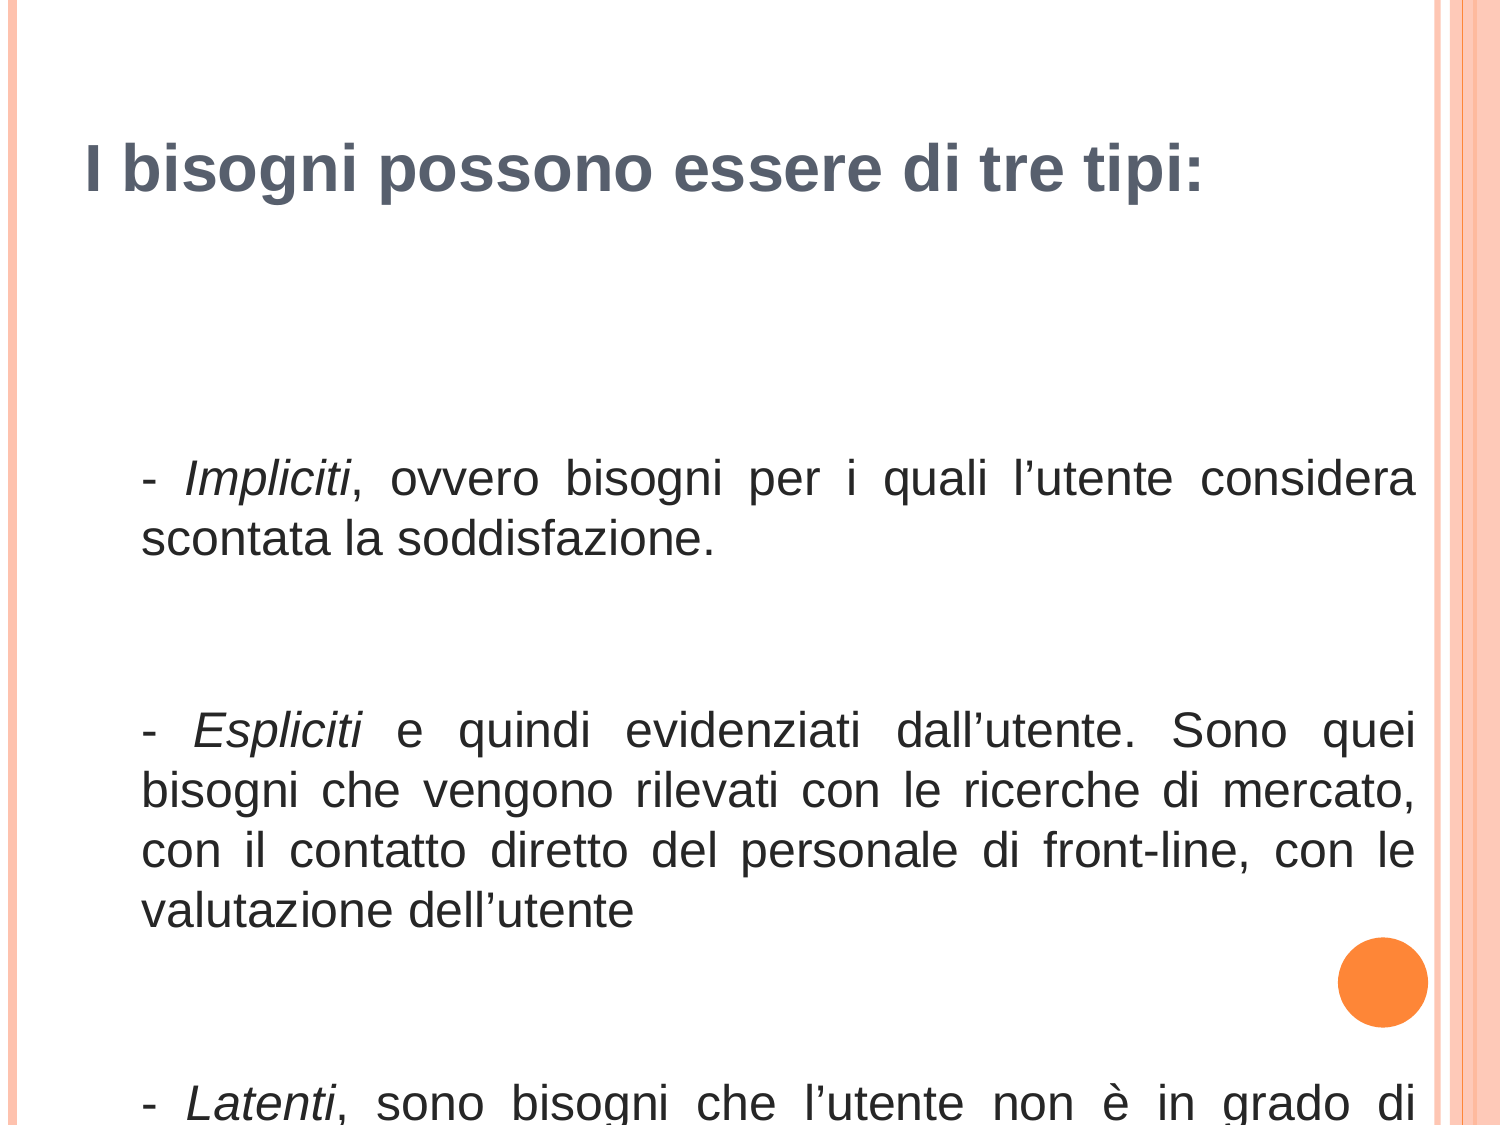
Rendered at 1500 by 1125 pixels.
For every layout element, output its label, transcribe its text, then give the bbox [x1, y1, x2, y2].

list - Impliciti, ovvero bisogni per i quali l’utente considera scontata la soddisfazione. - Espliciti e quindi evidenziati dall’utente. Sono quei bisogni che vengono rilevati con le ricerche di mercato, con il contatto diretto del personale di front-line, con le valutazione dell’utente - Latenti, sono bisogni che l’utente non è in grado di esprimere e che non dichiara poiché non li sente come tali fino al momento in cui non può scoprire e verificare i benefici che derivano dalla loro soddisfazione. [82, 257, 1432, 891]
title I bisogni possono essere di tre tipi: [70, 117, 1421, 223]
